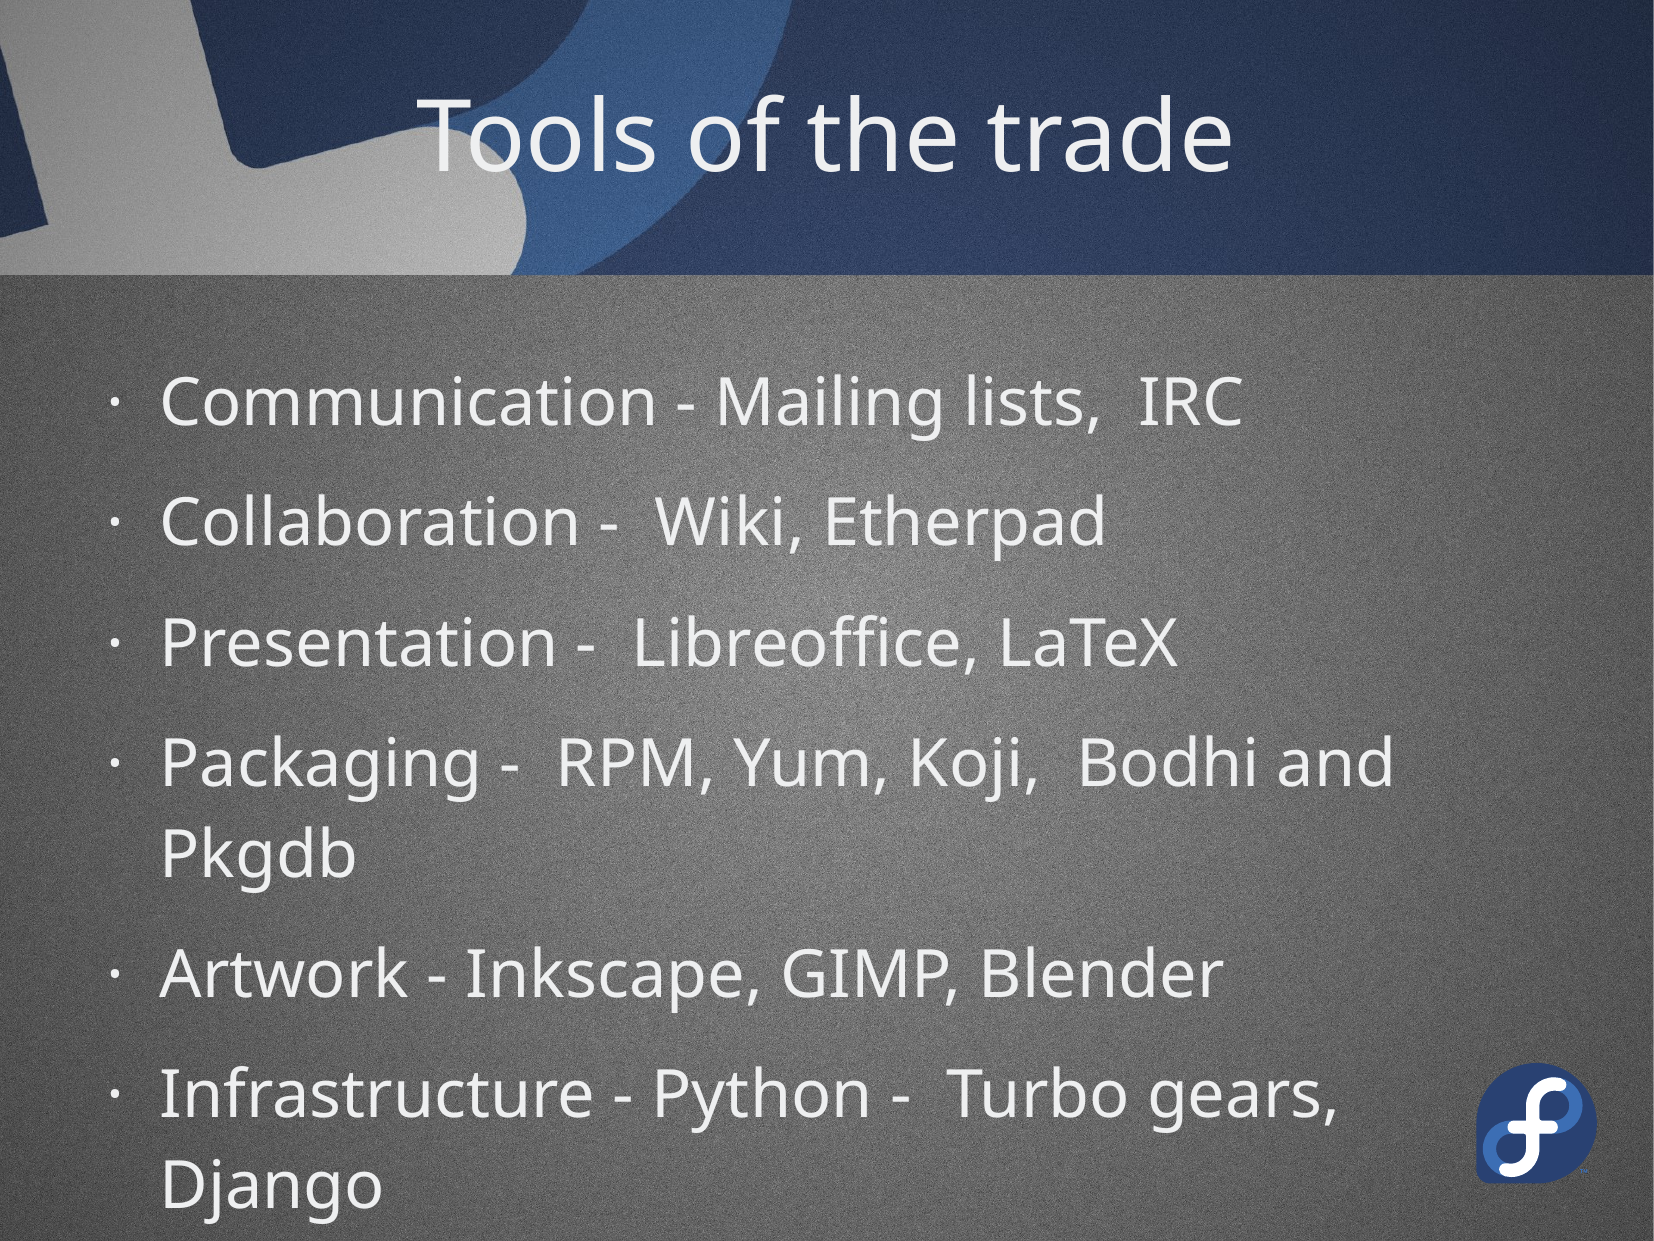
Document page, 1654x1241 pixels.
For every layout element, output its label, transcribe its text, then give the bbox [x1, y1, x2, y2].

list Communication - Mailing lists, IRC Collaboration - Wiki, Etherpad Presentation - Libreoffice, LaTeX Packaging - RPM, Yum, Koji, Bodhi and Pkgdb Artwork - Inkscape, GIMP, Blender Infrastructure - Python - Turbo gears, Django [88, 354, 1565, 1076]
title Tools of the trade [88, 29, 1565, 237]
picture [0, 0, 1654, 1241]
